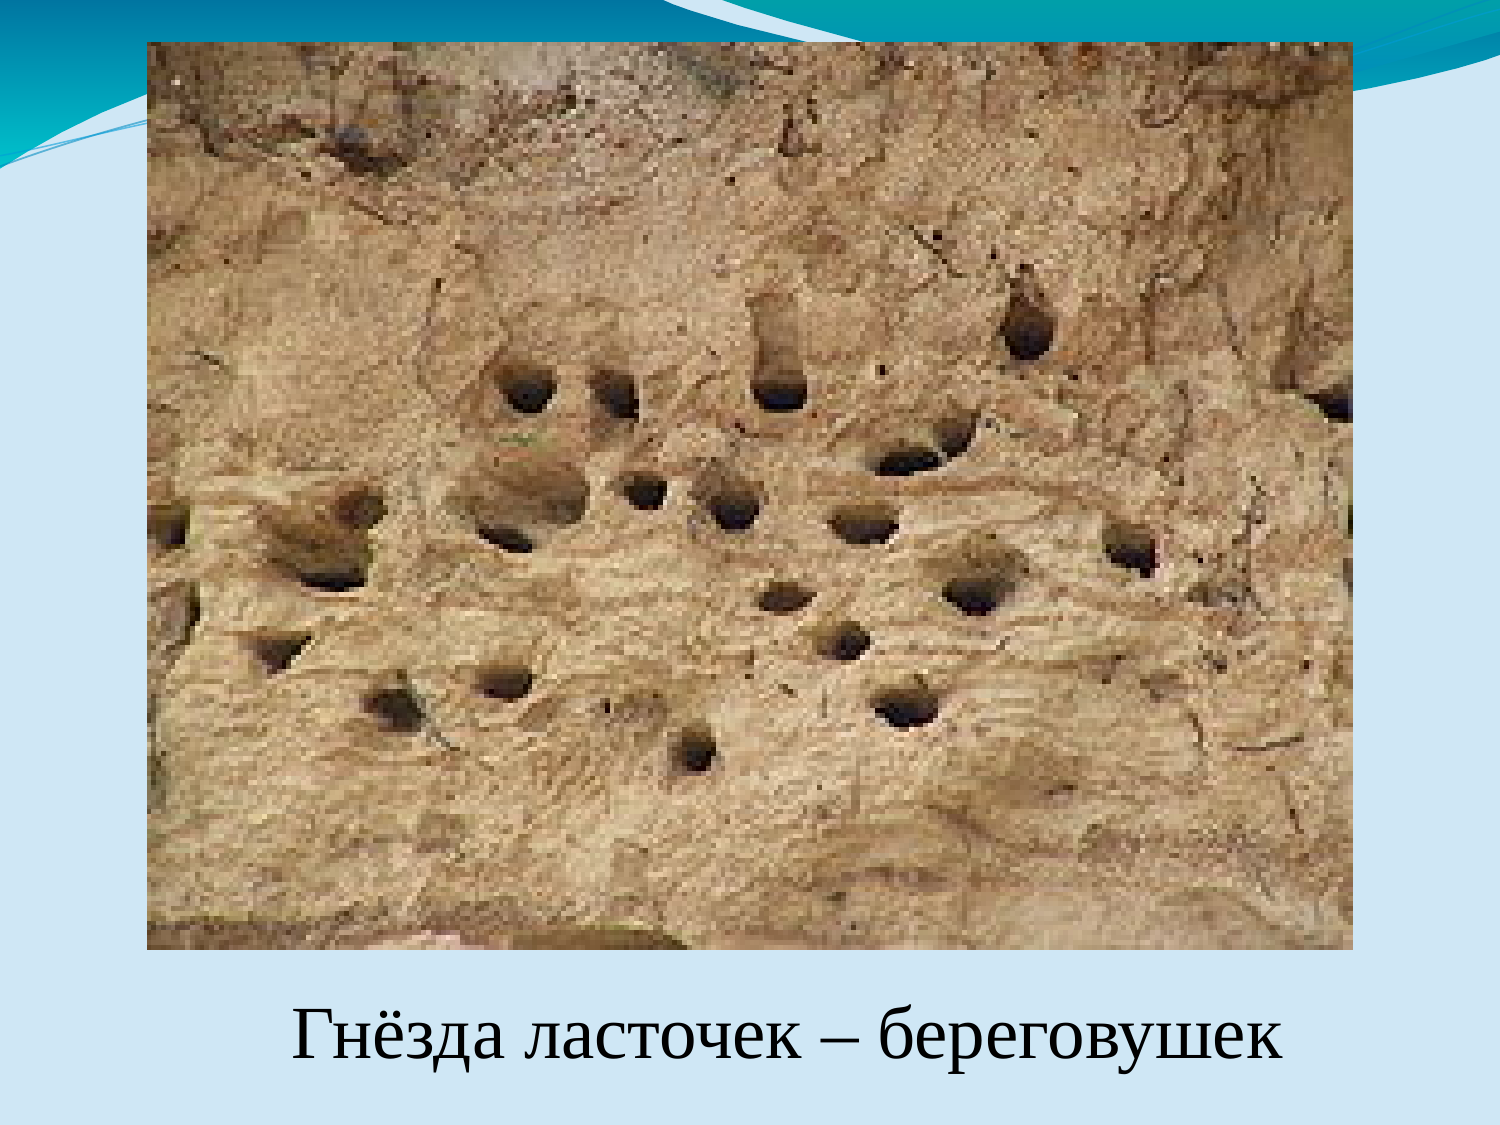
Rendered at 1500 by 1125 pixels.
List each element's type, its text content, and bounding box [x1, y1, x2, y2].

picture [147, 41, 1353, 950]
text_box Гнёзда ласточек – береговушек [230, 975, 1346, 1081]
